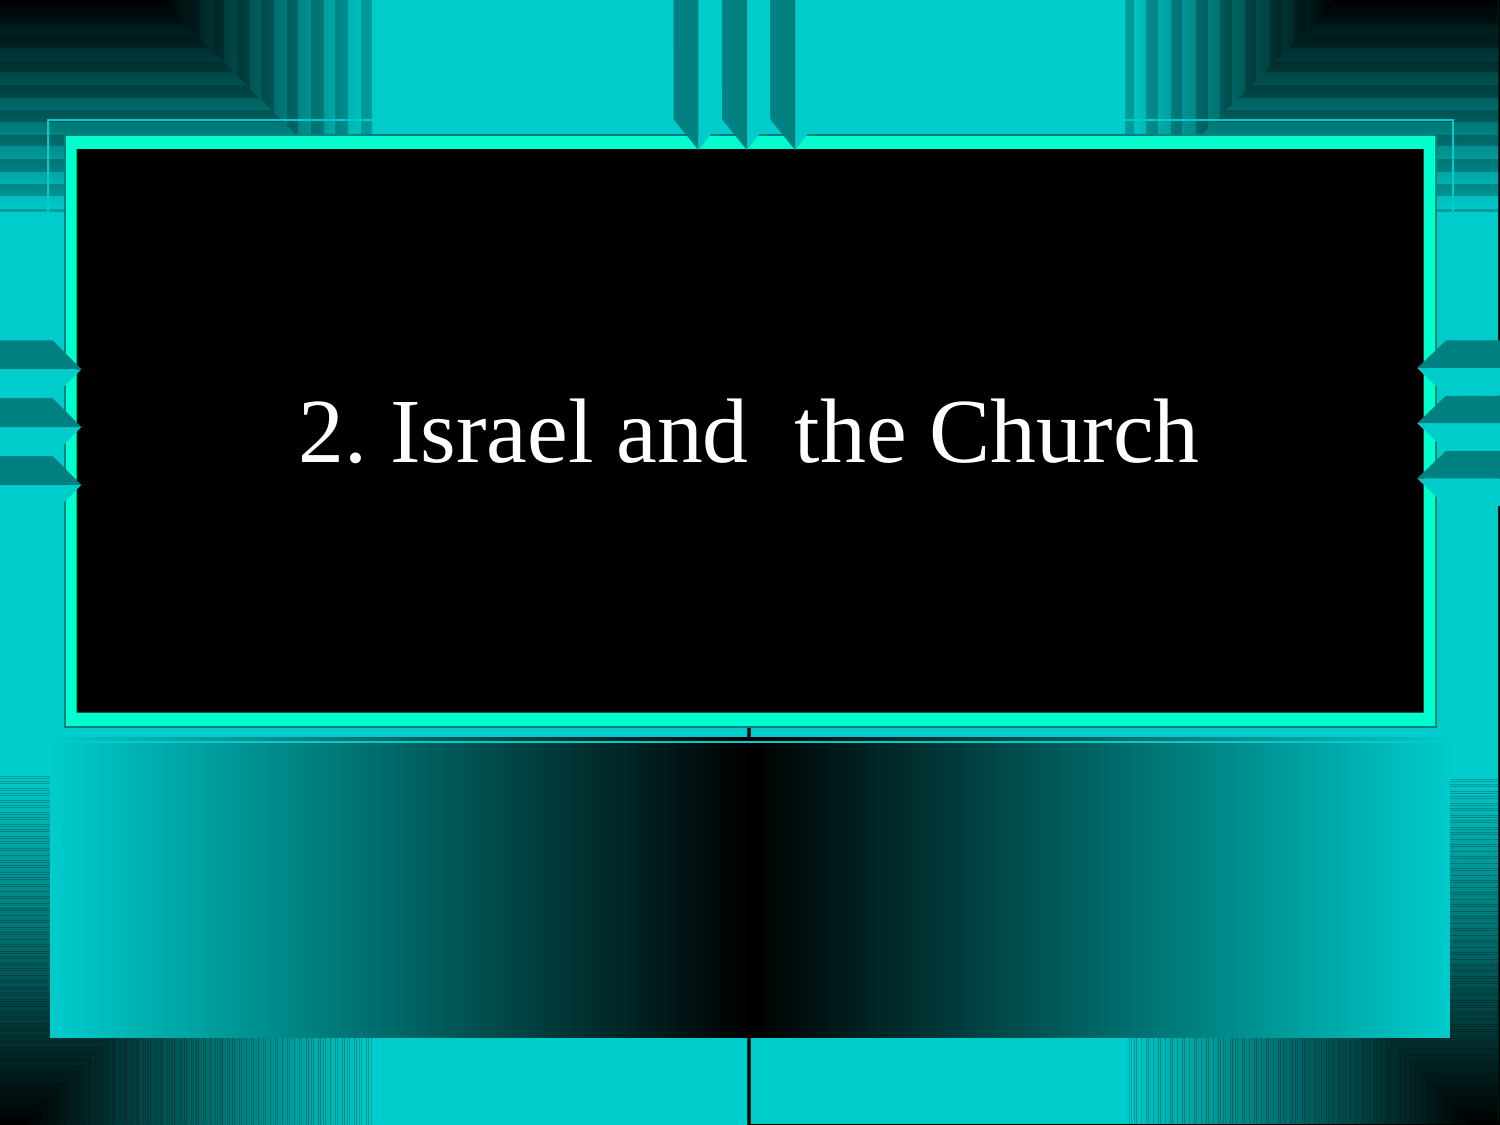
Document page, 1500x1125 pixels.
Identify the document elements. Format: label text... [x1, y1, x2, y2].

title 2. Israel and the Church [112, 337, 1388, 526]
